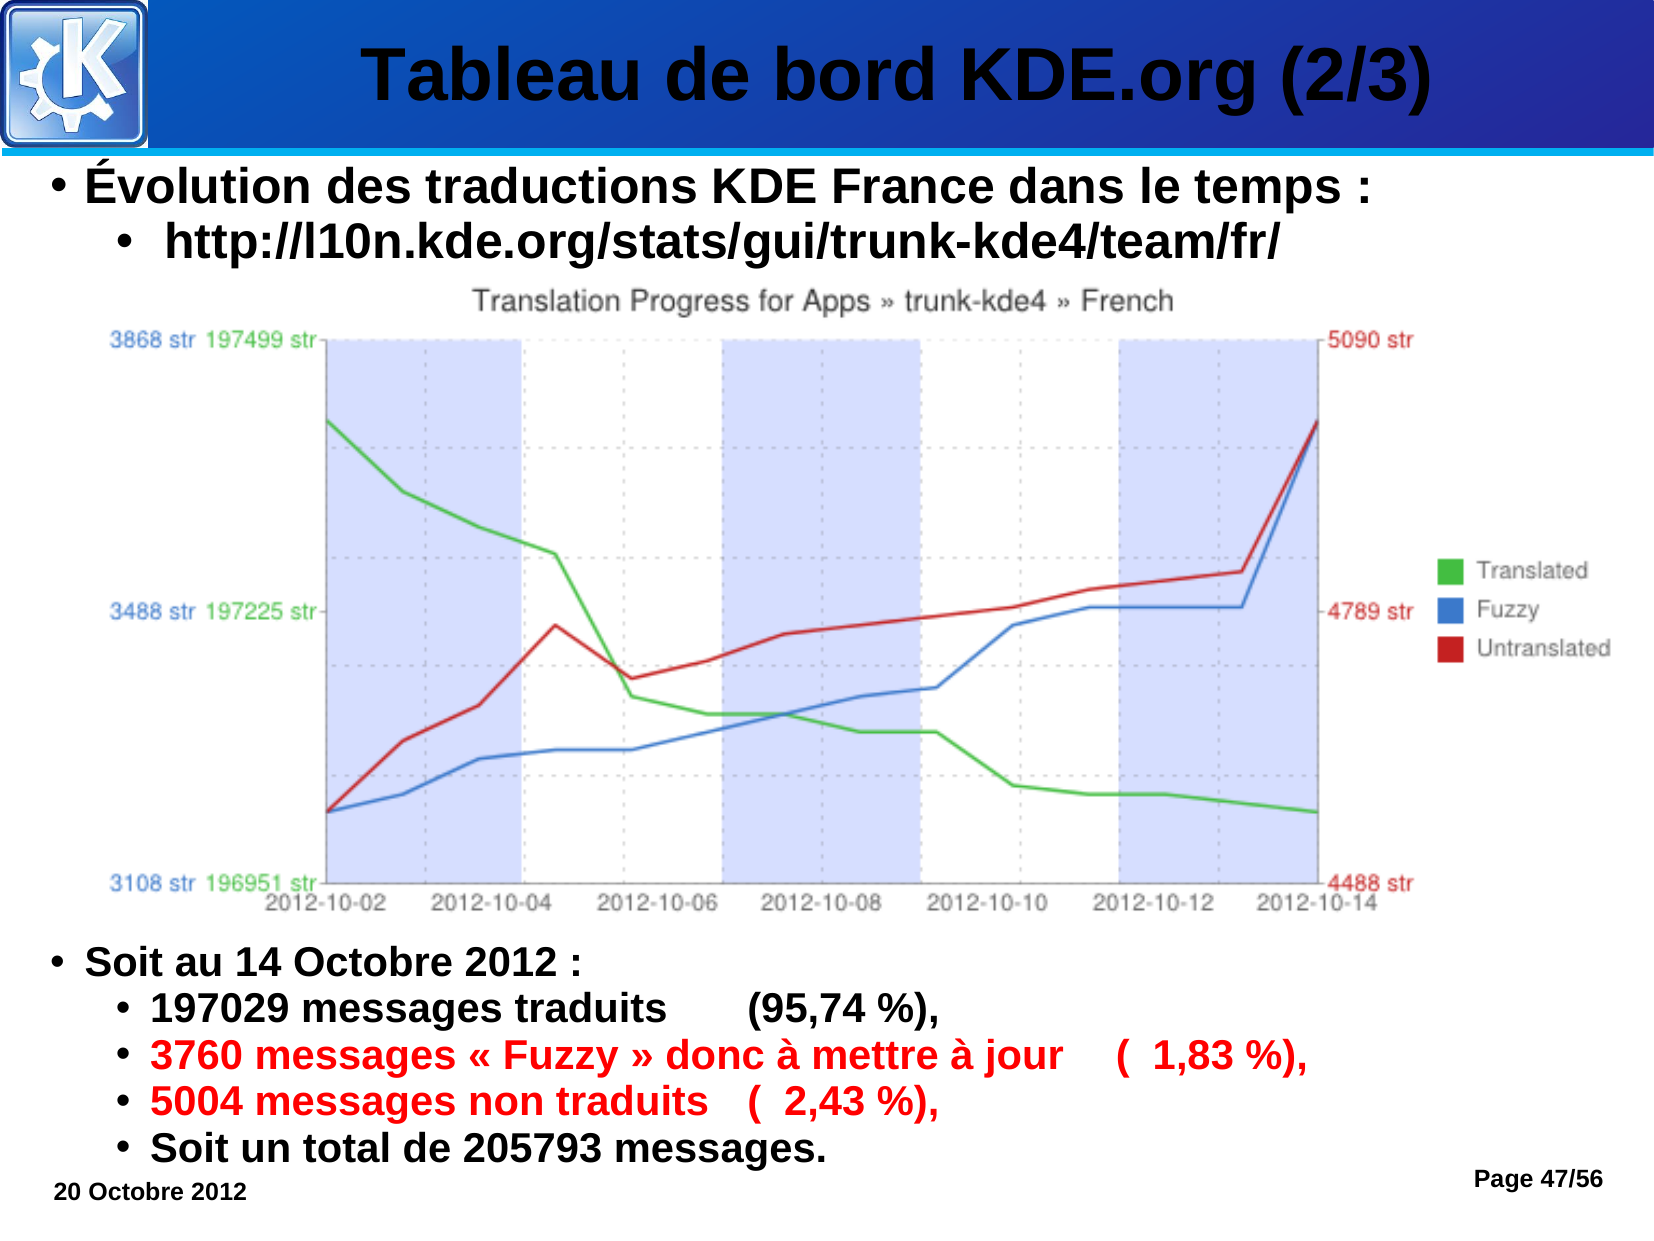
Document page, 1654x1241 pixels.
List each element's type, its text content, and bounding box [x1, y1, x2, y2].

text_box Tableau de bord KDE.org (2/3) [141, 0, 1654, 148]
text_box Évolution des traductions KDE France dans le temps : http://l10n.kde.org/stats/gui/trunk-kde4/team/fr/ Soit au 14 Octobre 2012 : 197029 messages traduits (95,74 %), 3760 messages « Fuzzy » donc à mettre à jour ( 1,83 %), 5004 messages non traduits ( 2,43 %), Soit un total de 205793 messages. [35, 147, 1630, 1188]
picture [106, 277, 1615, 924]
picture [0, 0, 141, 148]
